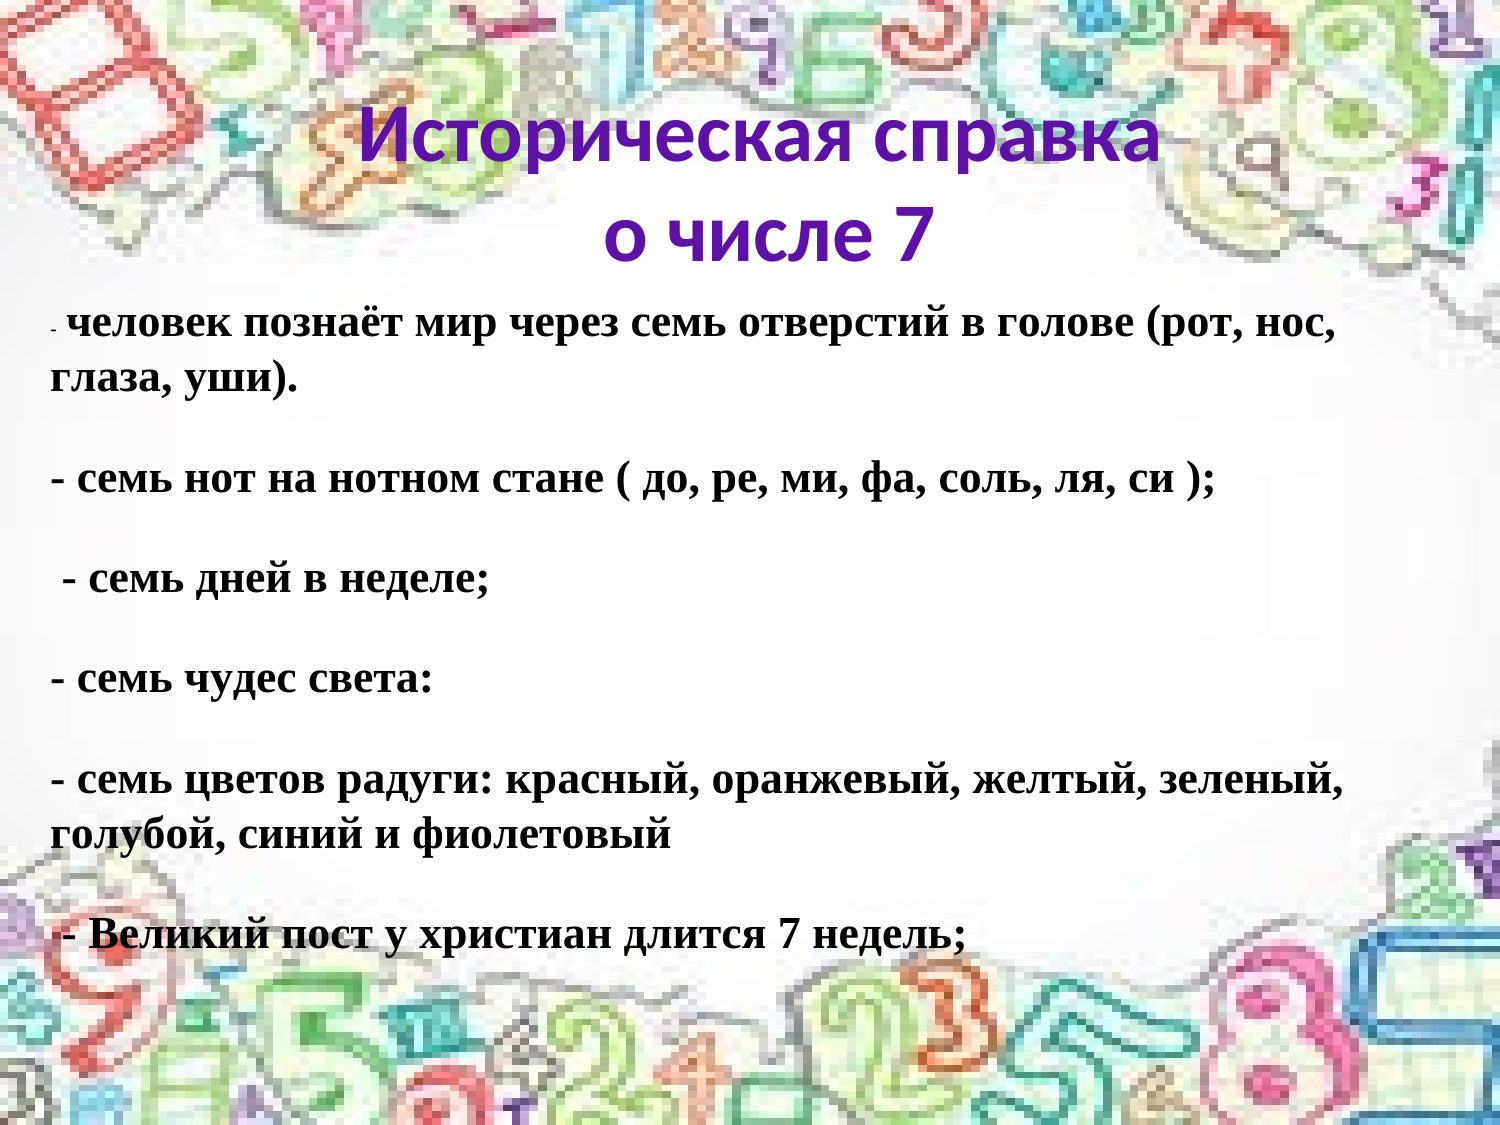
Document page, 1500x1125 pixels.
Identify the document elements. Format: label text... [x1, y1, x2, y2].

title Историческая справка о числе 7 [94, 70, 1445, 224]
text_box [23, 224, 1491, 406]
text_box [262, 796, 1500, 1125]
picture [0, 0, 1500, 1125]
text_box - человек познаёт мир через семь отверстий в голове (рот, нос, глаза, уши). - семь нот на нотном стане ( до, ре, ми, фа, соль, ля, си ); - семь дней в неделе; - семь чудес света: - семь цветов радуги: красный, оранжевый, желтый, зеленый, голубой, синий и фиолетовый - Великий пост у христиан длится 7 недель; [35, 283, 1385, 966]
